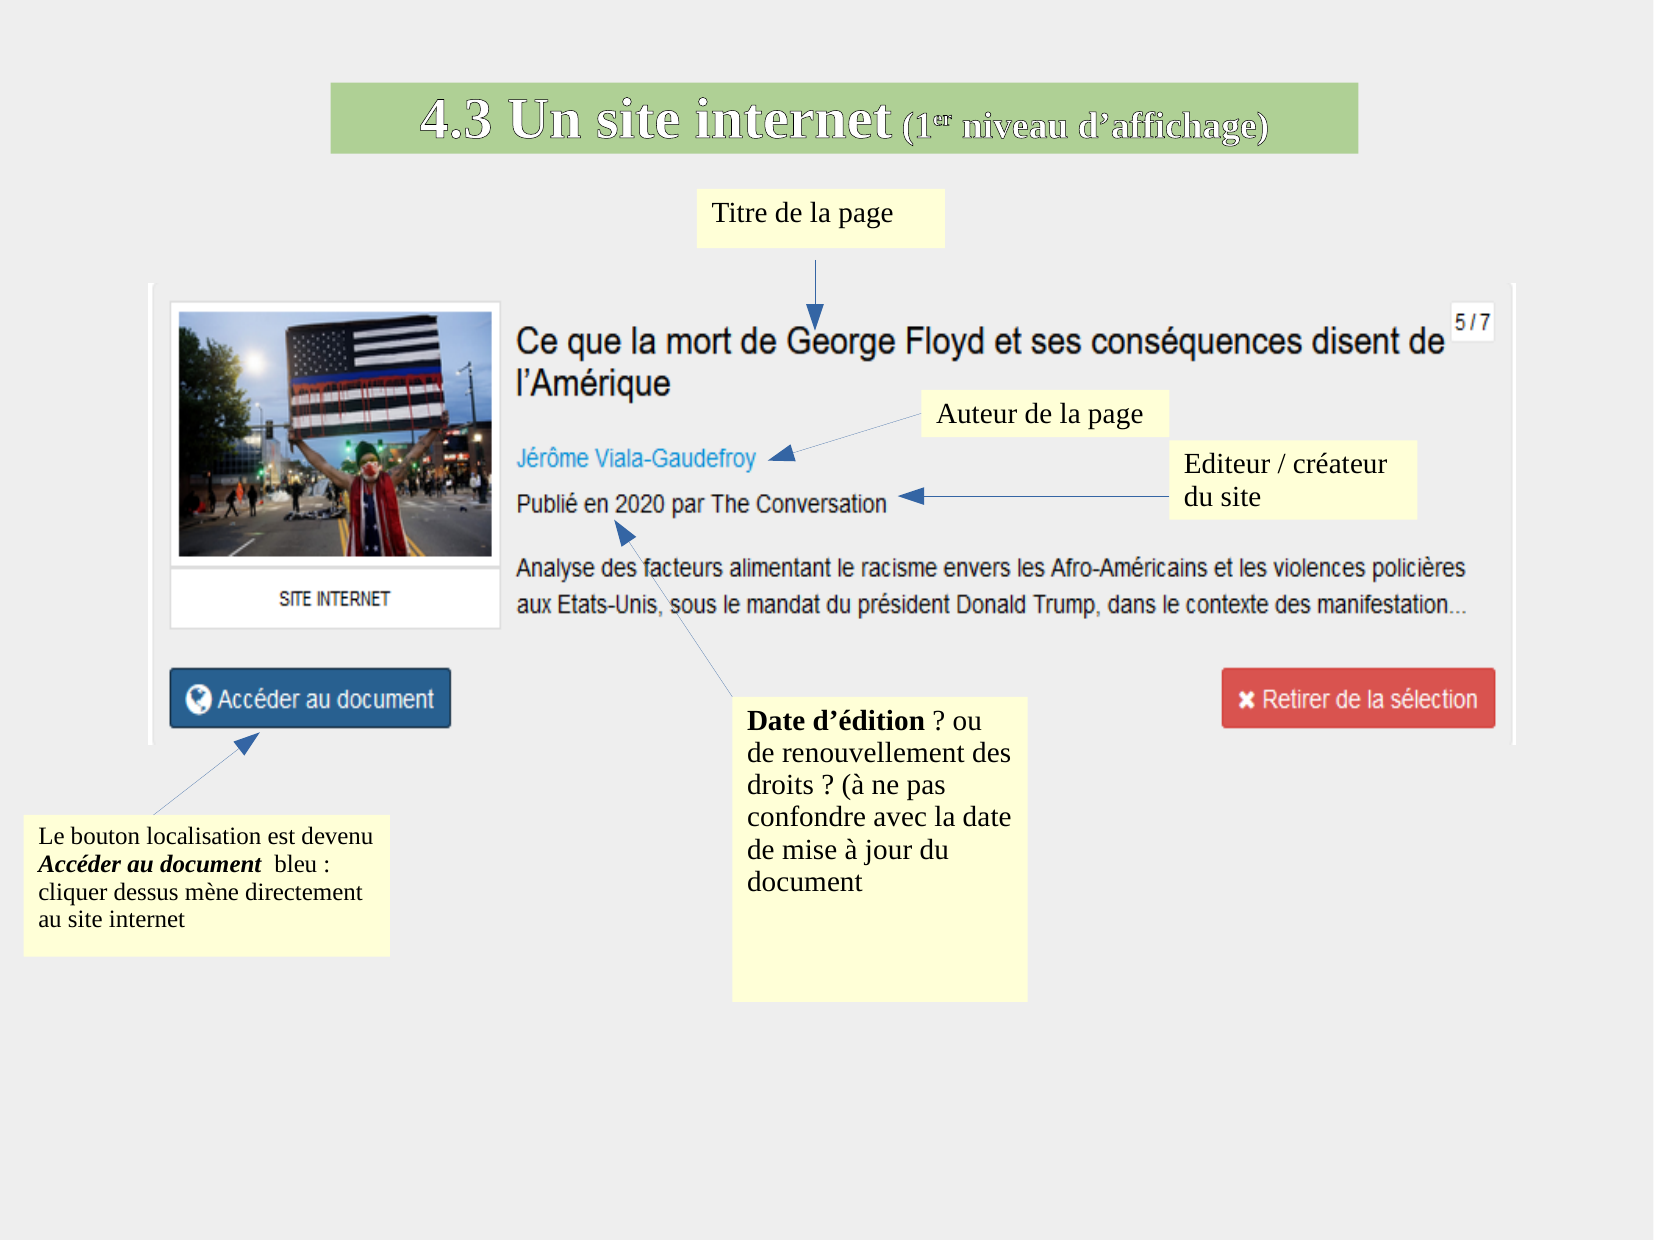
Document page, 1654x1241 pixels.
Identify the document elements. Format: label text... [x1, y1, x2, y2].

text_box Titre de la page [696, 188, 945, 249]
text_box Auteur de la page [921, 389, 1170, 438]
text_box Le bouton localisation est devenu Accéder au document bleu : cliquer dessus mène directement au site internet [23, 814, 390, 957]
title 4.3 Un site internet (1er niveau d’affichage) [330, 82, 1359, 154]
text_box Date d’édition ? ou de renouvellement des droits ? (à ne pas confondre avec la date de mise à jour du document [732, 696, 1028, 1002]
picture [148, 283, 1516, 745]
text_box Editeur / créateur du site [1169, 440, 1418, 520]
